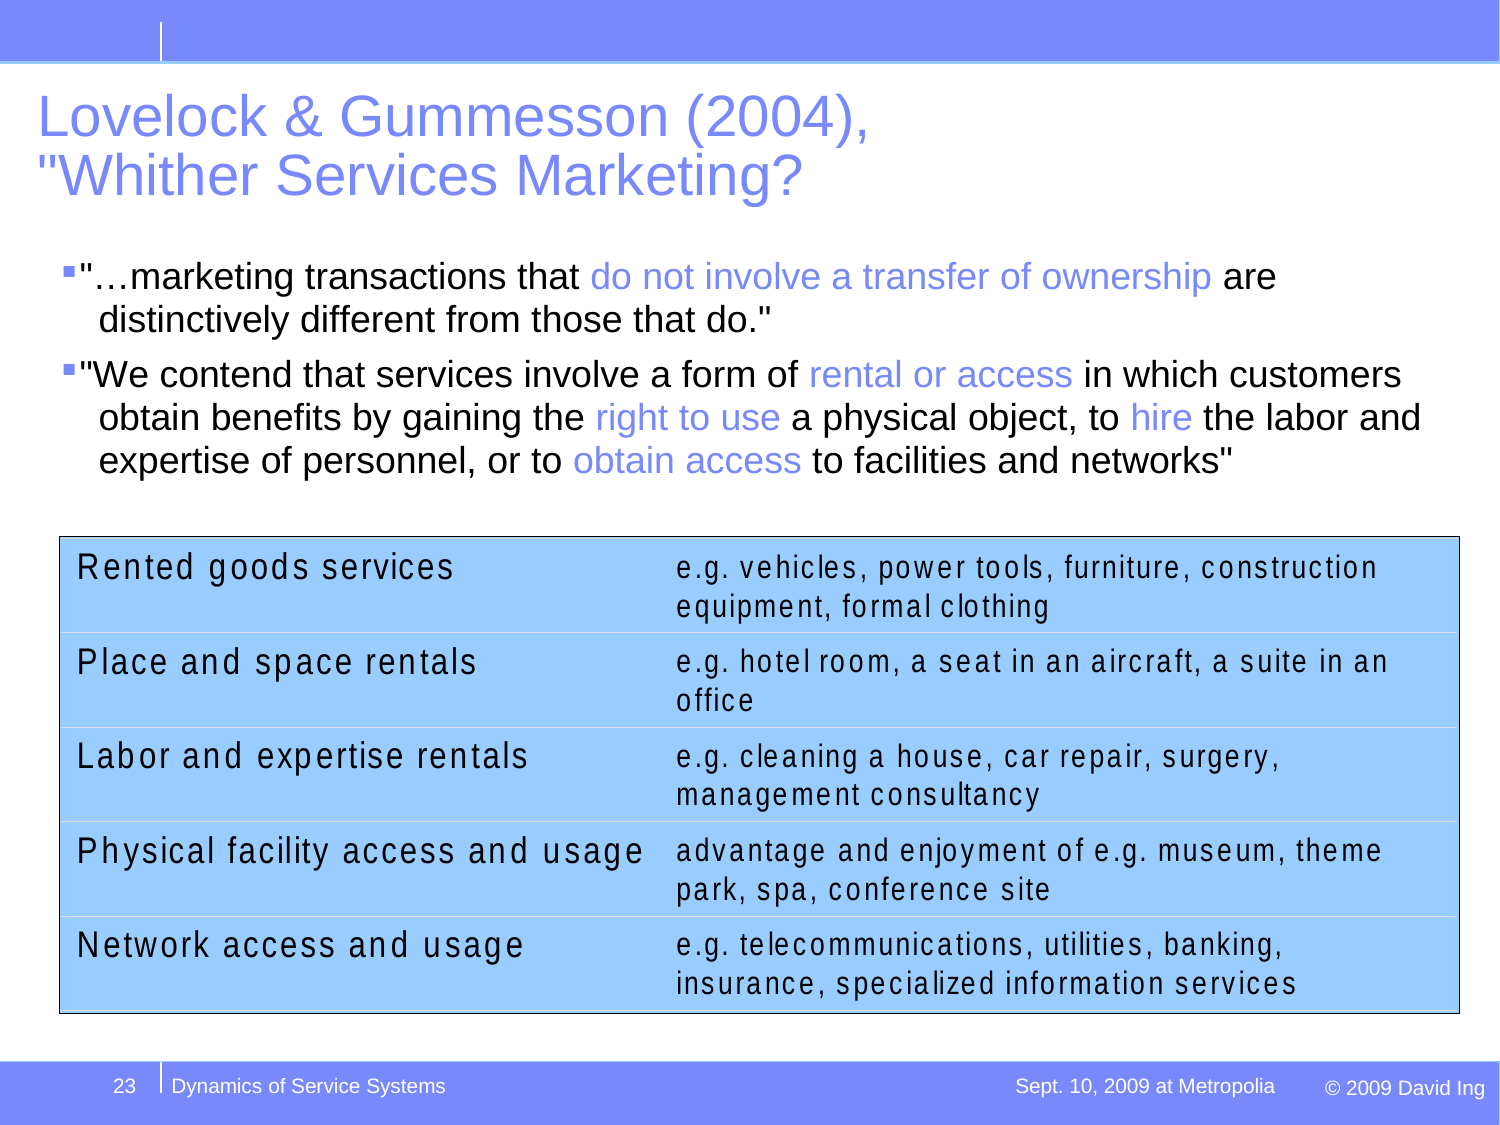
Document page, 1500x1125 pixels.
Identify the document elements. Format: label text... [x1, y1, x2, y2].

text_box "…marketing transactions that do not involve a transfer of ownership are distinctively different from those that do." "We contend that services involve a form of rental or access in which customers obtain benefits by gaining the right to use a physical object, to hire the labor and expertise of personnel, or to obtain access to facilities and networks" [45, 246, 1461, 499]
title Lovelock & Gummesson (2004), "Whither Services Marketing? [37, 90, 1463, 209]
chart [59, 536, 1460, 1014]
